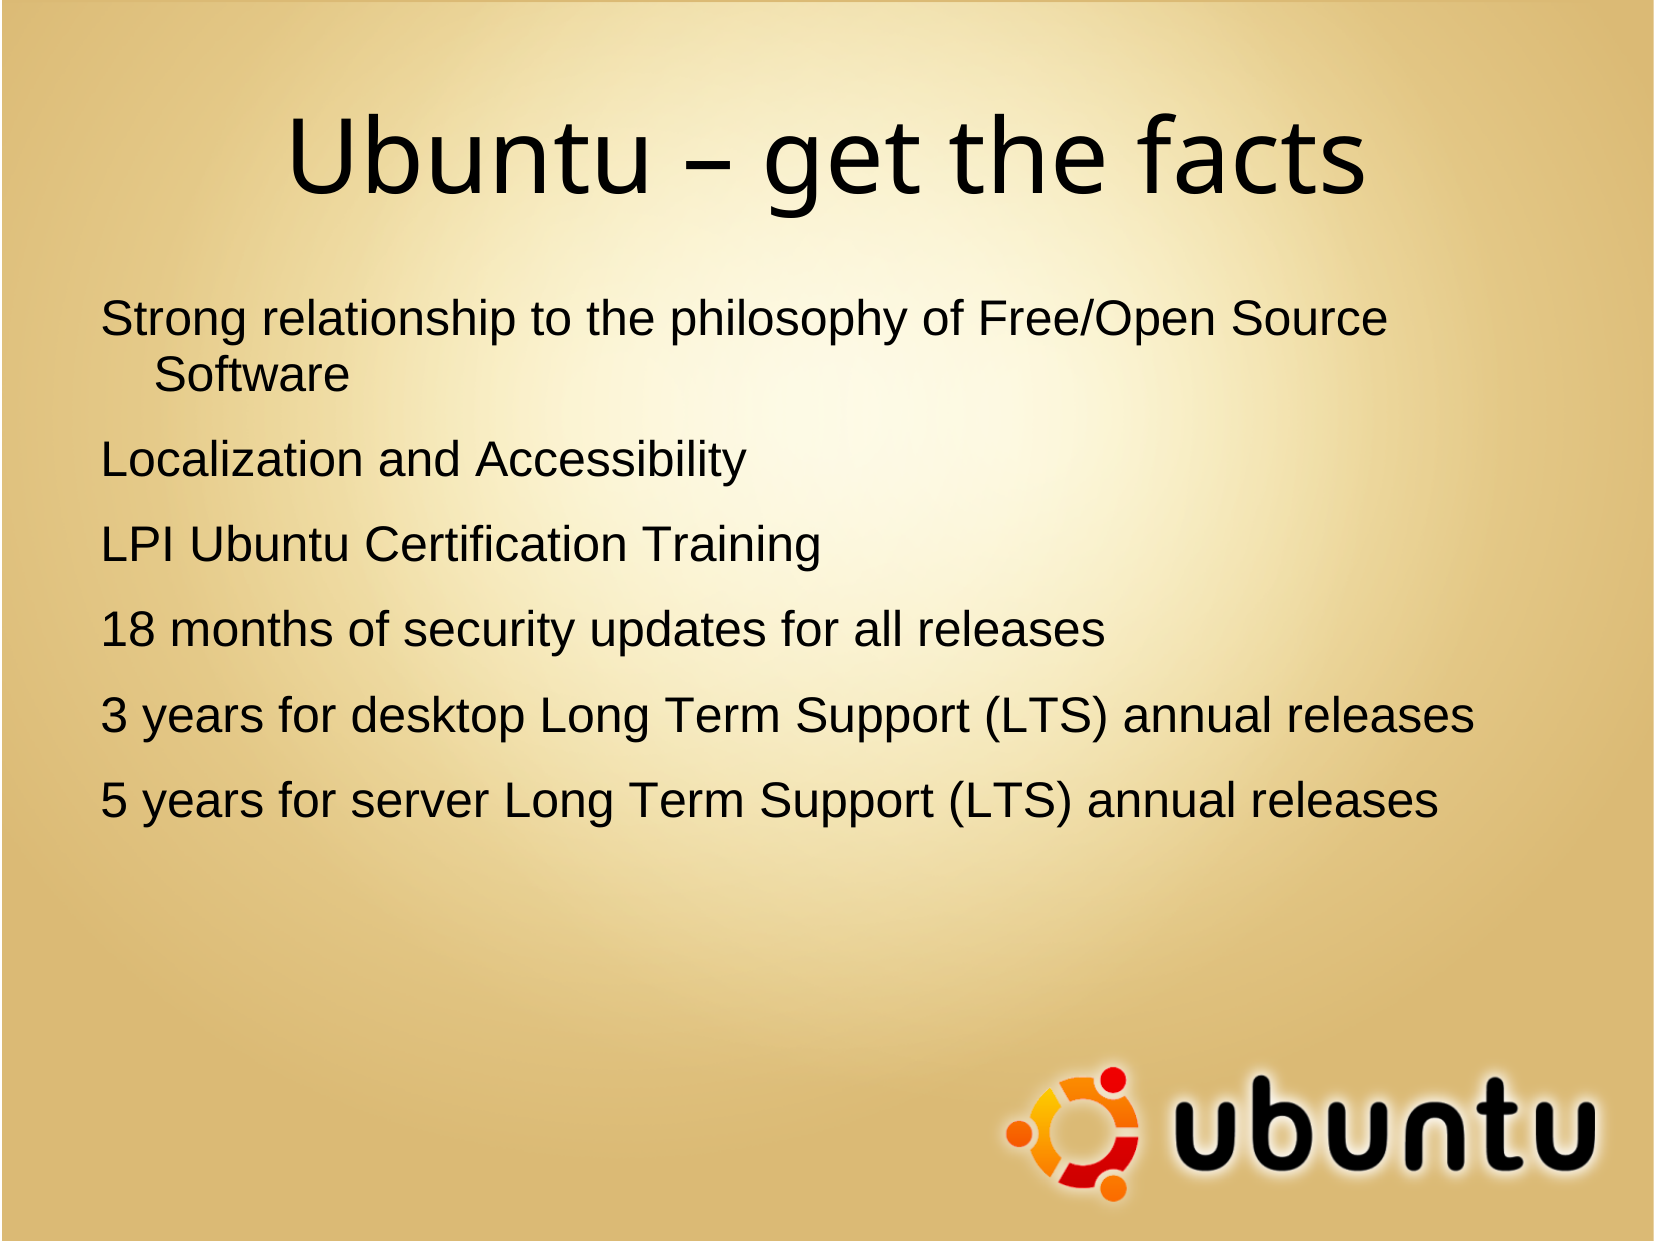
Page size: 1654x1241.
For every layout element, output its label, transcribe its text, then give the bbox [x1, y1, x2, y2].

title Ubuntu – get the facts [82, 49, 1571, 257]
list Strong relationship to the philosophy of Free/Open Source Software Localization and Accessibility LPI Ubuntu Certification Training 18 months of security updates for all releases 3 years for desktop Long Term Support (LTS) annual releases 5 years for server Long Term Support (LTS) annual releases [82, 290, 1571, 1094]
picture [2, 0, 1654, 1241]
